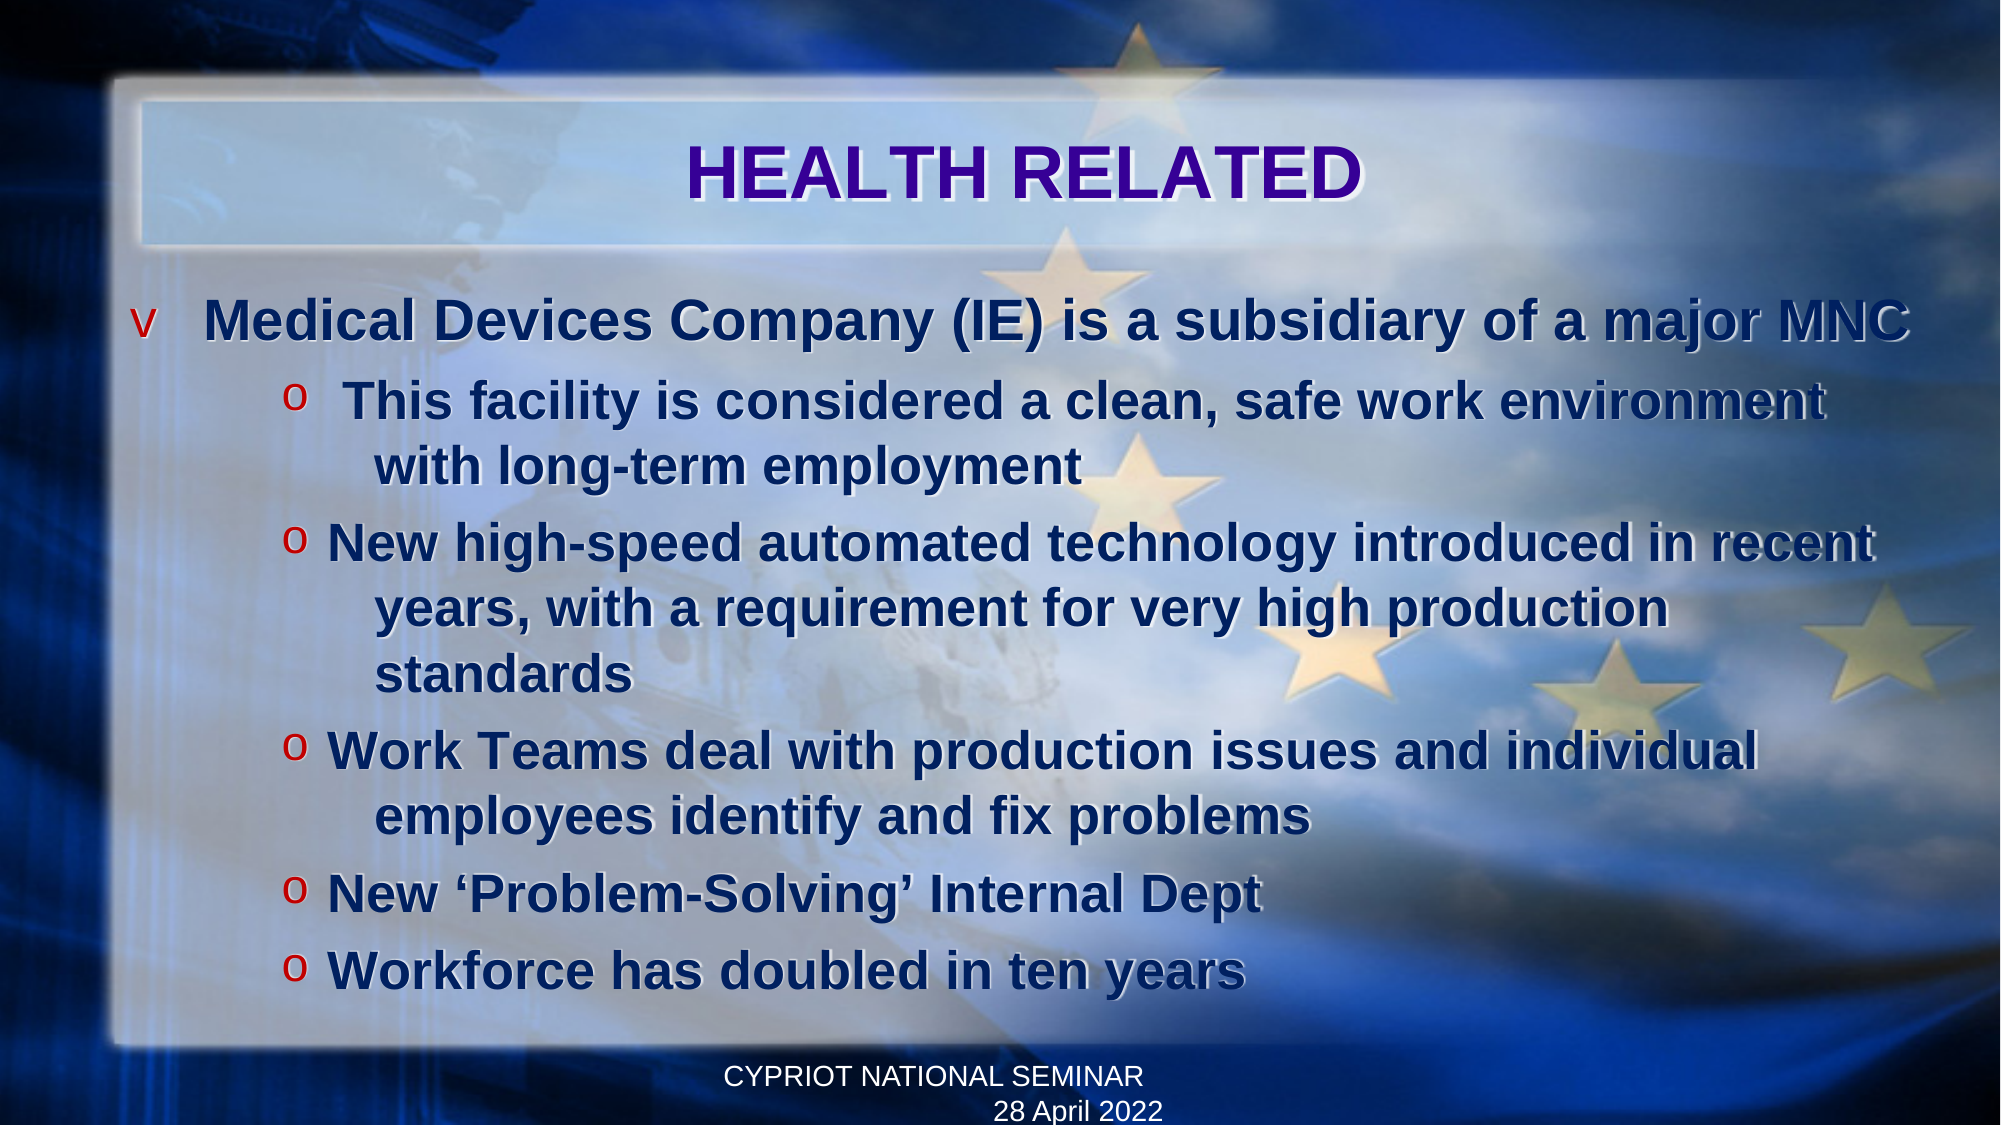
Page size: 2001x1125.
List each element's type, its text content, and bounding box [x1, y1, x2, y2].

title HEALTH RELATED [150, 87, 1900, 251]
list Medical Devices Company (IE) is a subsidiary of a major MNC This facility is considered a clean, safe work environment with long-term employment New high-speed automated technology introduced in recent years, with a requirement for very high production standards Work Teams deal with production issues and individual employees identify and fix problems New ‘Problem-Solving’ Internal Dept Workforce has doubled in ten years [115, 275, 1933, 1026]
text_box CYPRIOT NATIONAL SEMINAR 28 April 2022 [708, 1050, 1342, 1125]
